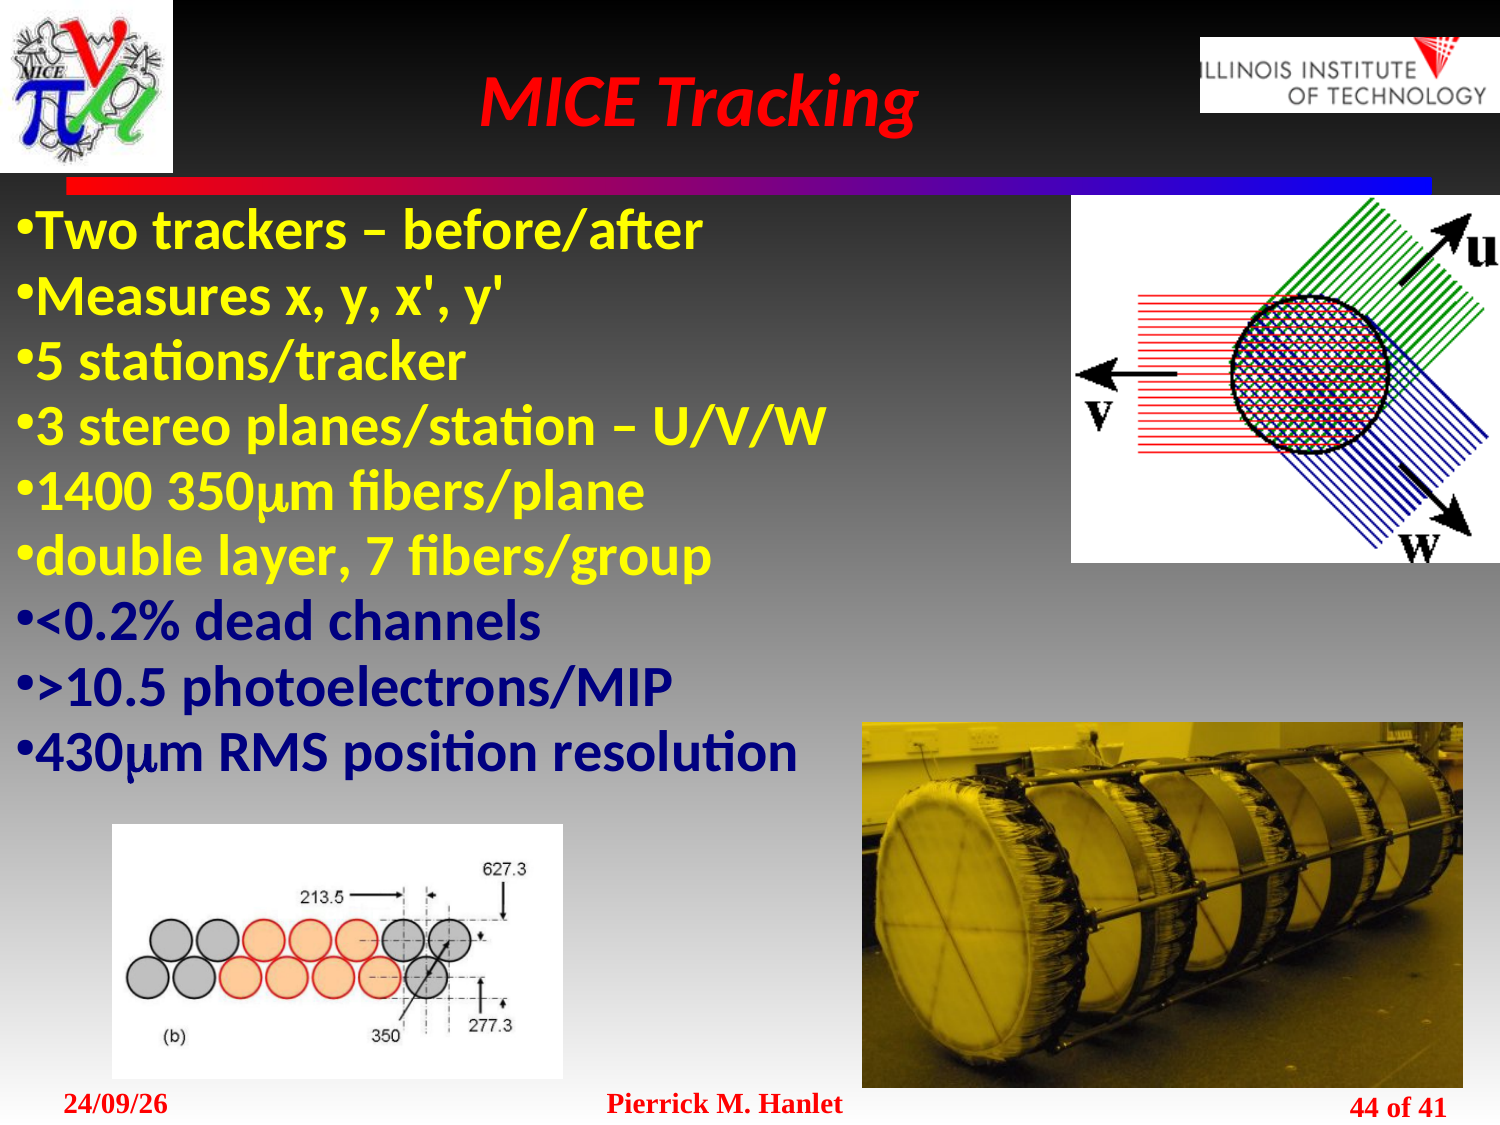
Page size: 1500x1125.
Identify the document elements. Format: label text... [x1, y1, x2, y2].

picture [1071, 195, 1500, 563]
picture [862, 722, 1463, 1088]
picture [1212, 37, 1500, 113]
picture [112, 824, 563, 1079]
title MICE Tracking [187, 37, 1212, 162]
text_box Two trackers – before/after Measures x, y, x', y' 5 stations/tracker 3 stereo planes/station – U/V/W 1400 350mm fibers/plane double layer, 7 fibers/group <0.2% dead channels >10.5 photoelectrons/MIP 430mm RMS position resolution [0, 187, 1081, 792]
picture [0, 0, 173, 173]
